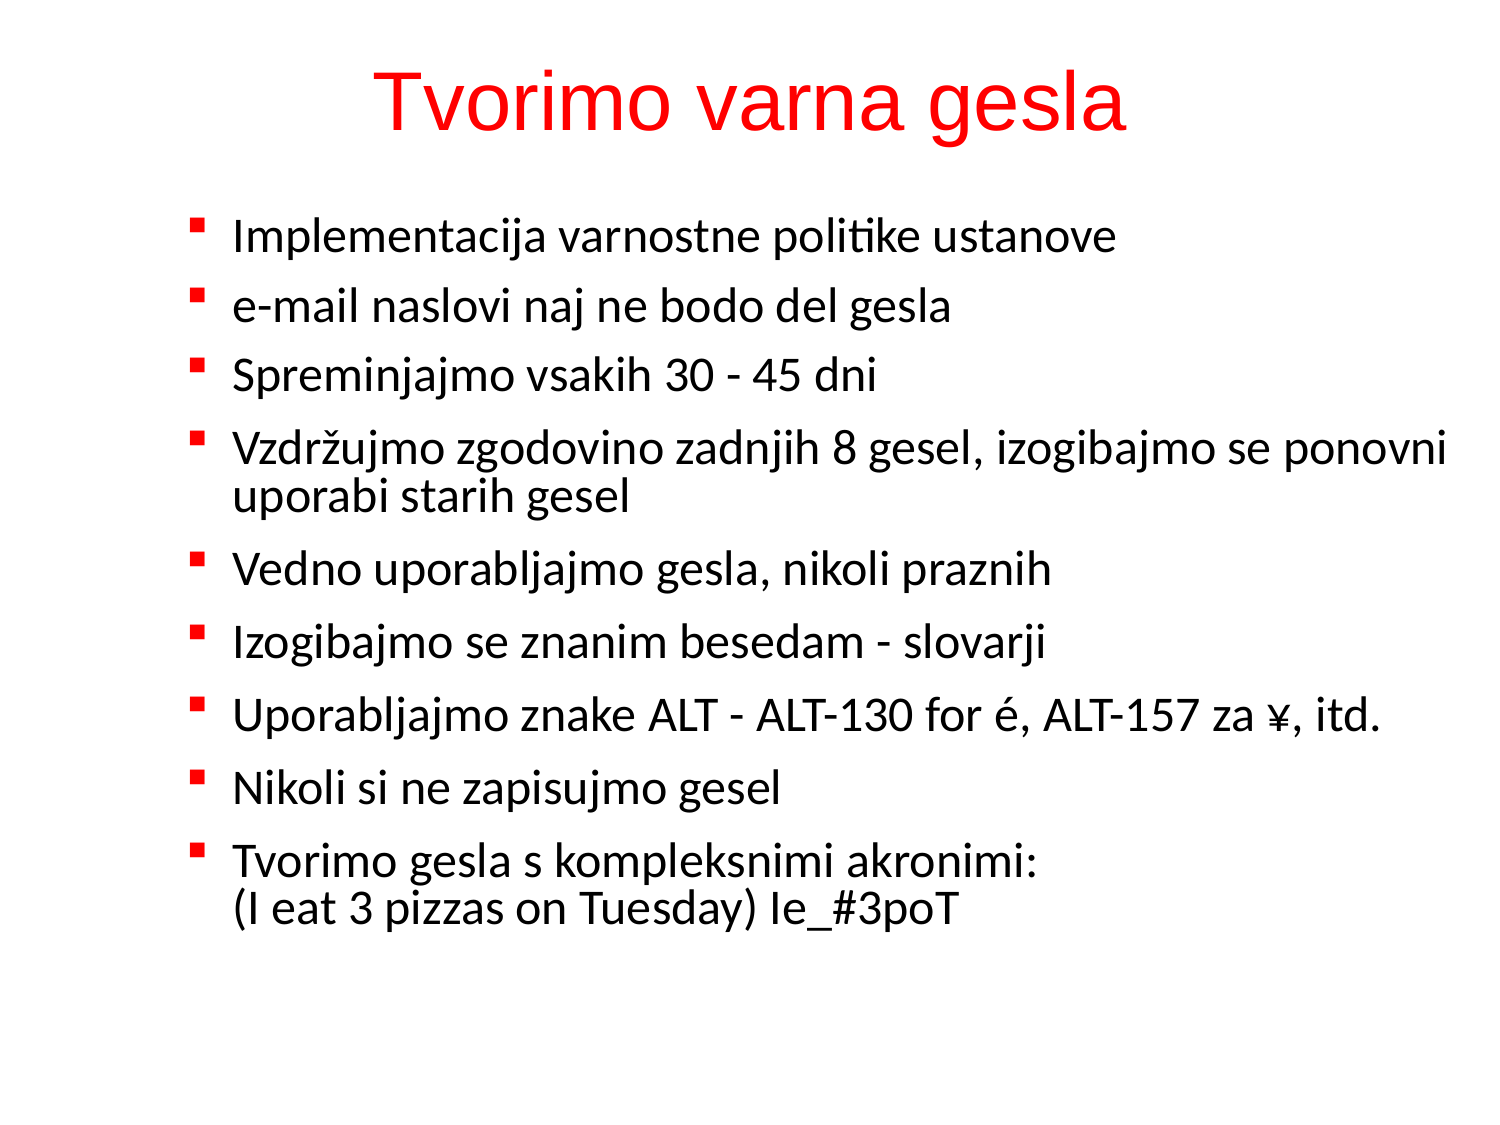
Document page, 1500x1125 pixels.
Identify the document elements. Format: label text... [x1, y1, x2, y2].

list Implementacija varnostne politike ustanove e-mail naslovi naj ne bodo del gesla Spreminjajmo vsakih 30 - 45 dni Vzdržujmo zgodovino zadnjih 8 gesel, izogibajmo se ponovni uporabi starih gesel Vedno uporabljajmo gesla, nikoli praznih Izogibajmo se znanim besedam - slovarji Uporabljajmo znake ALT - ALT-130 for é, ALT-157 za ¥, itd. Nikoli si ne zapisujmo gesel Tvorimo gesla s kompleksnimi akronimi: (I eat 3 pizzas on Tuesday) Ie_#3poT [170, 206, 1500, 1095]
title Tvorimo varna gesla [75, 39, 1426, 156]
